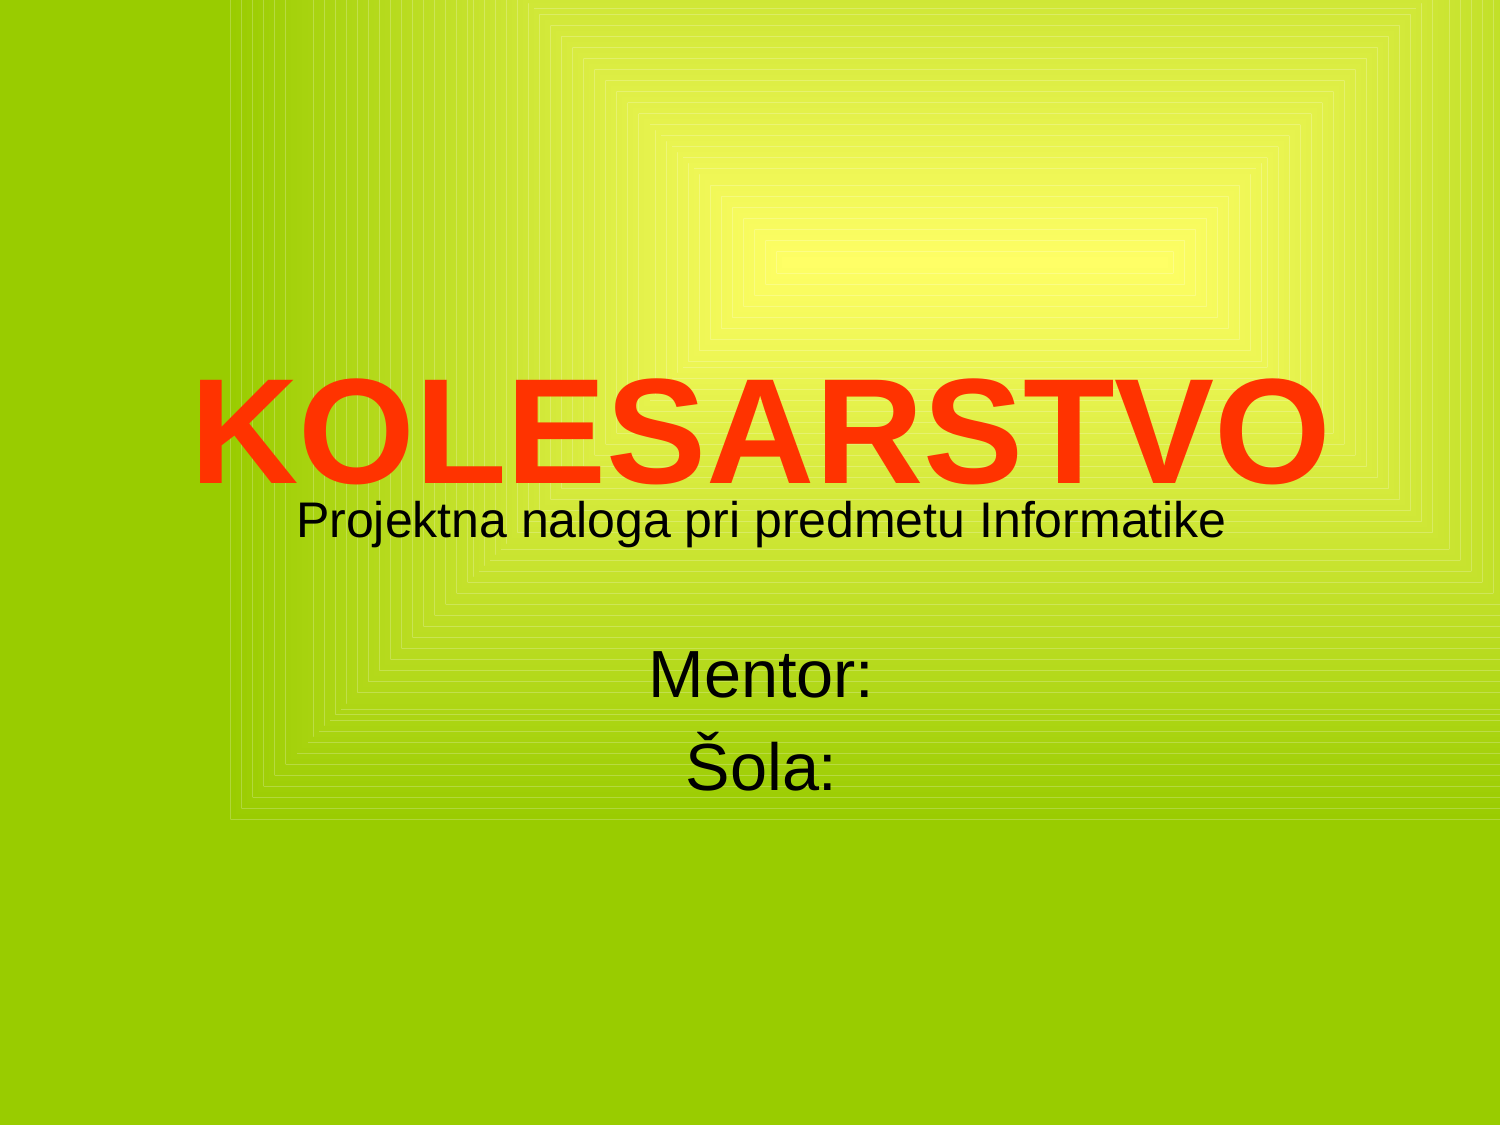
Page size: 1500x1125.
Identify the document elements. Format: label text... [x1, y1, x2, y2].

title KOLESARSTVO [123, 302, 1399, 479]
subtitle Projektna naloga pri predmetu Informatike Mentor: Šola: [123, 479, 1400, 882]
